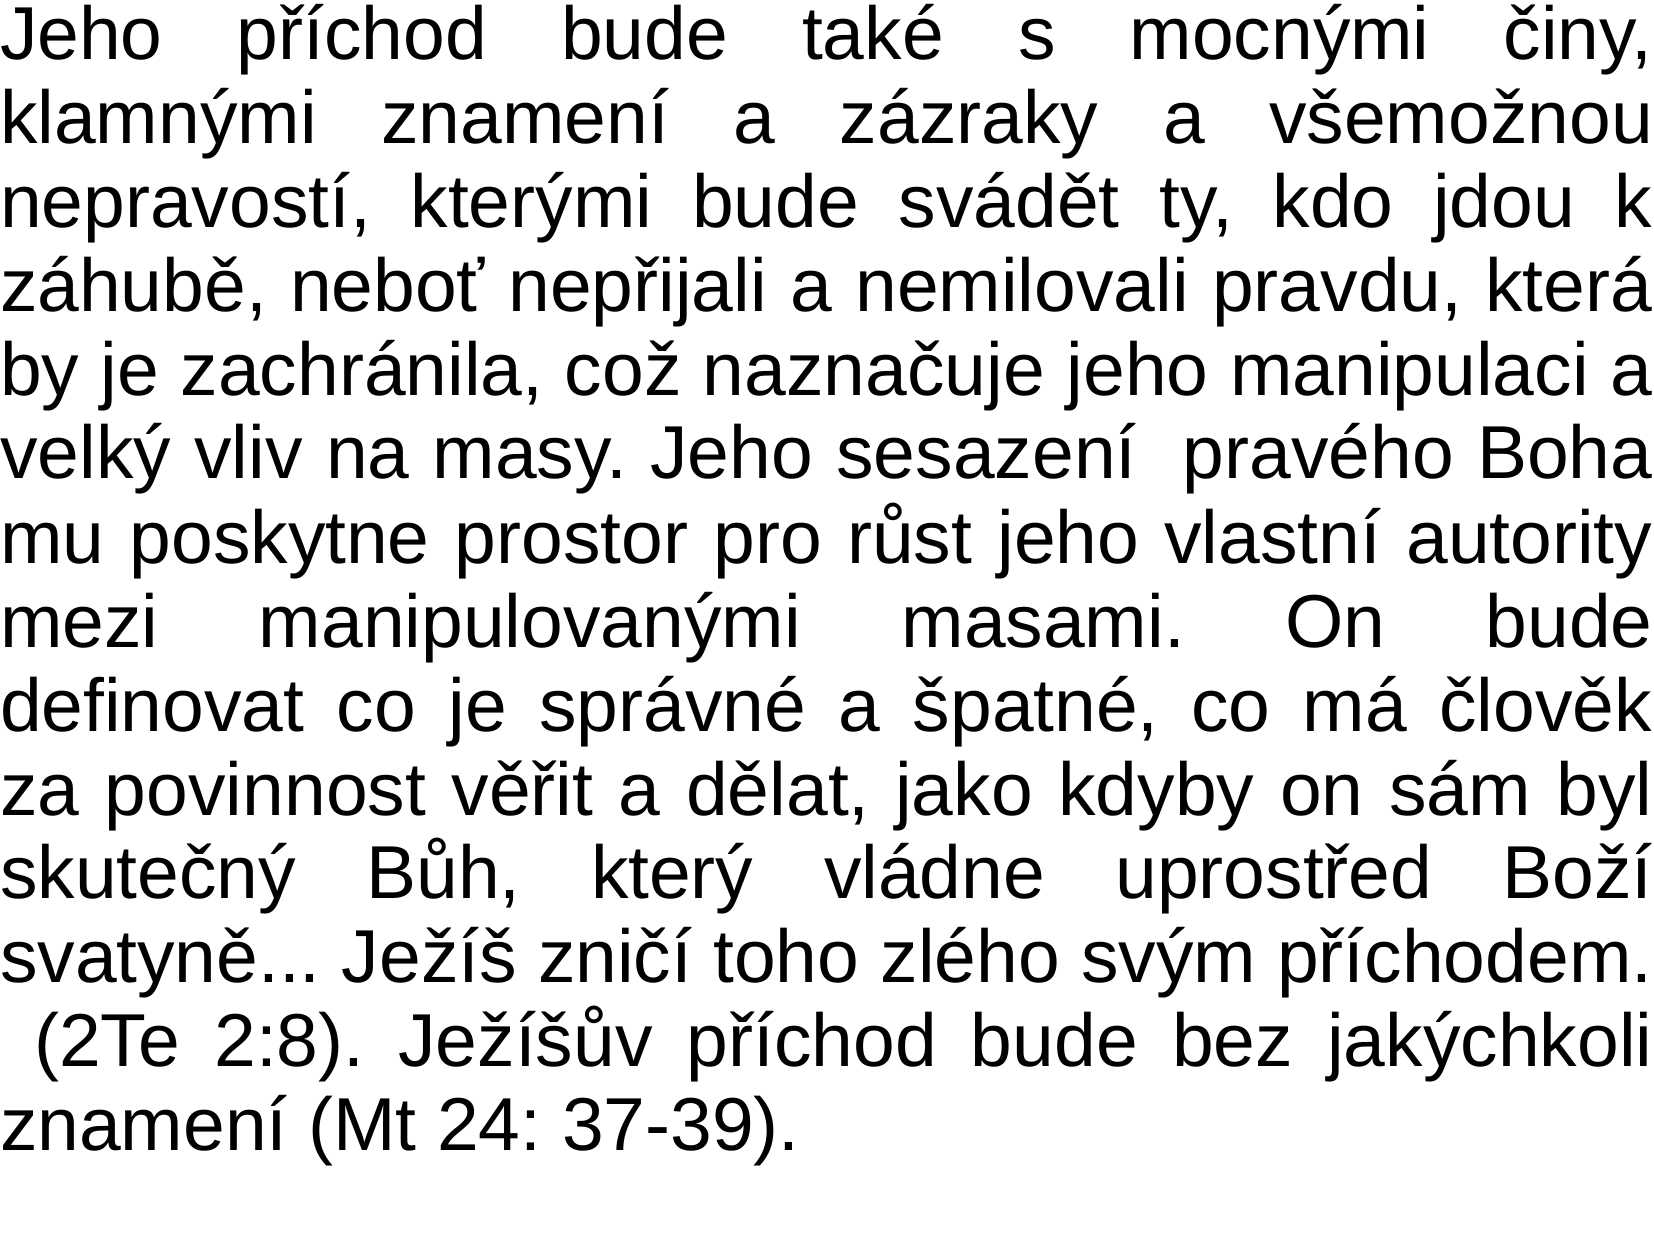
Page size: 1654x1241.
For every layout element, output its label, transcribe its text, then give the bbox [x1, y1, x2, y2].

subtitle Jeho příchod bude také s mocnými činy, klamnými znamení a zázraky a všemožnou nepravostí, kterými bude svádět ty, kdo jdou k záhubě, neboť nepřijali a nemilovali pravdu, která by je zachránila, což naznačuje jeho manipulaci a velký vliv na masy. Jeho sesazení pravého Boha mu poskytne prostor pro růst jeho vlastní autority mezi manipulovanými masami. On bude definovat co je správné a špatné, co má člověk za povinnost věřit a dělat, jako kdyby on sám byl skutečný Bůh, který vládne uprostřed Boží svatyně... Ježíš zničí toho zlého svým příchodem. (2Te 2:8). Ježíšův příchod bude bez jakýchkoli znamení (Mt 24: 37-39). [0, 0, 1654, 1241]
